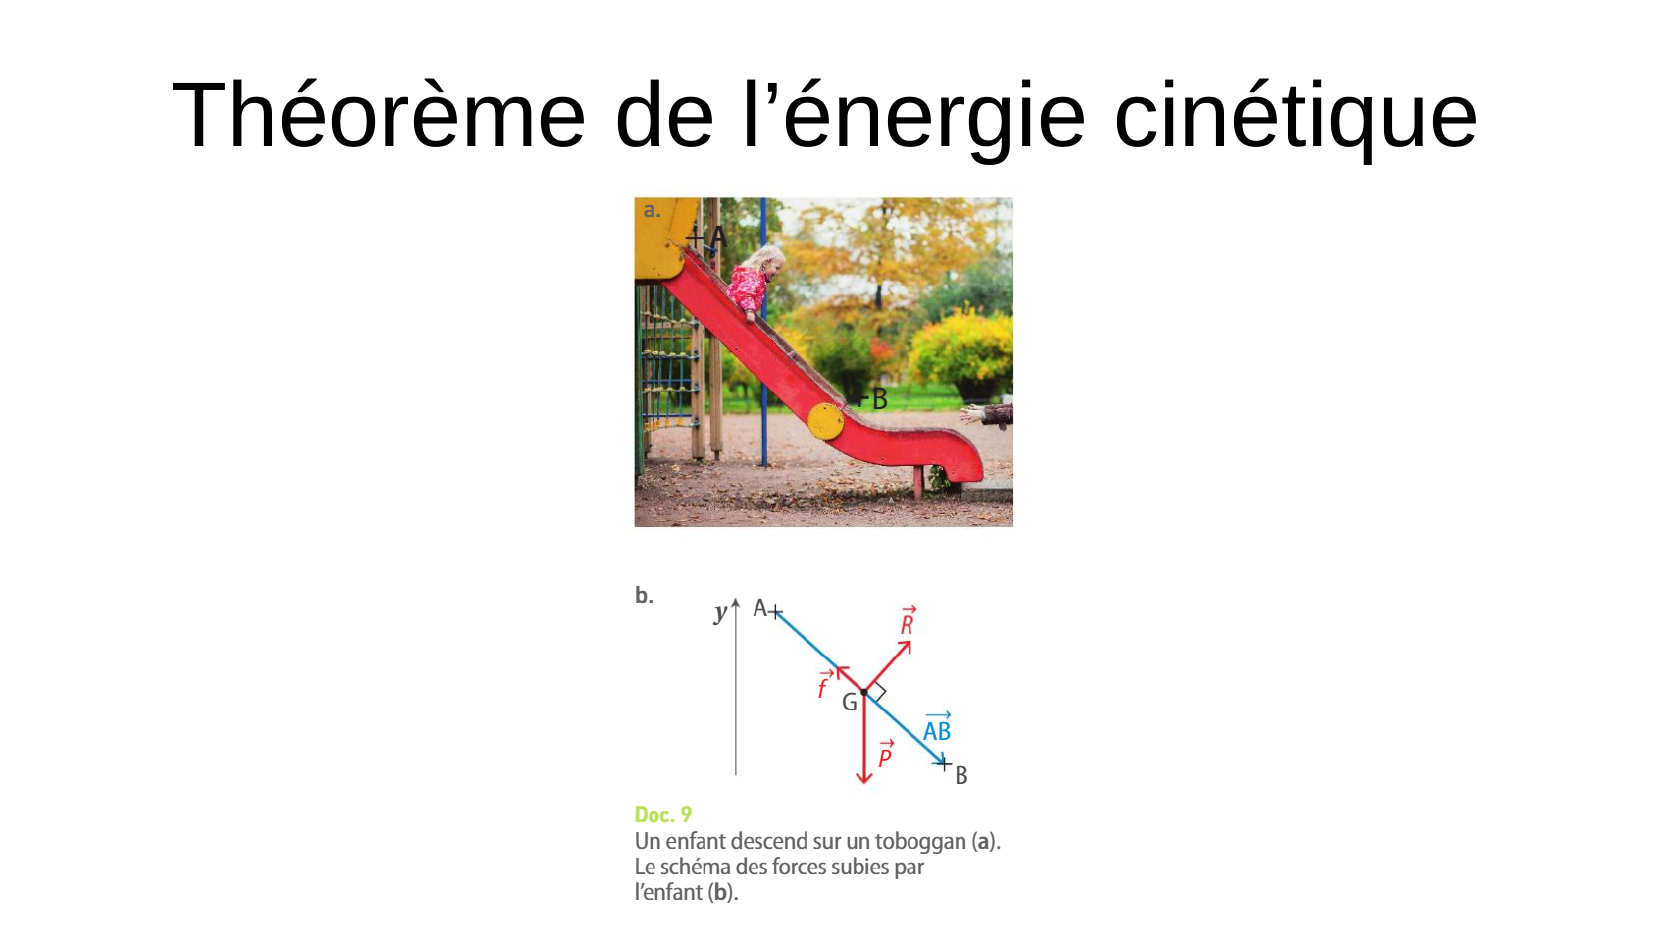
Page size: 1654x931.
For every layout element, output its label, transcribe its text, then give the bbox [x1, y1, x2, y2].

picture [602, 180, 1063, 922]
title Théorème de l’énergie cinétique [82, 37, 1571, 193]
